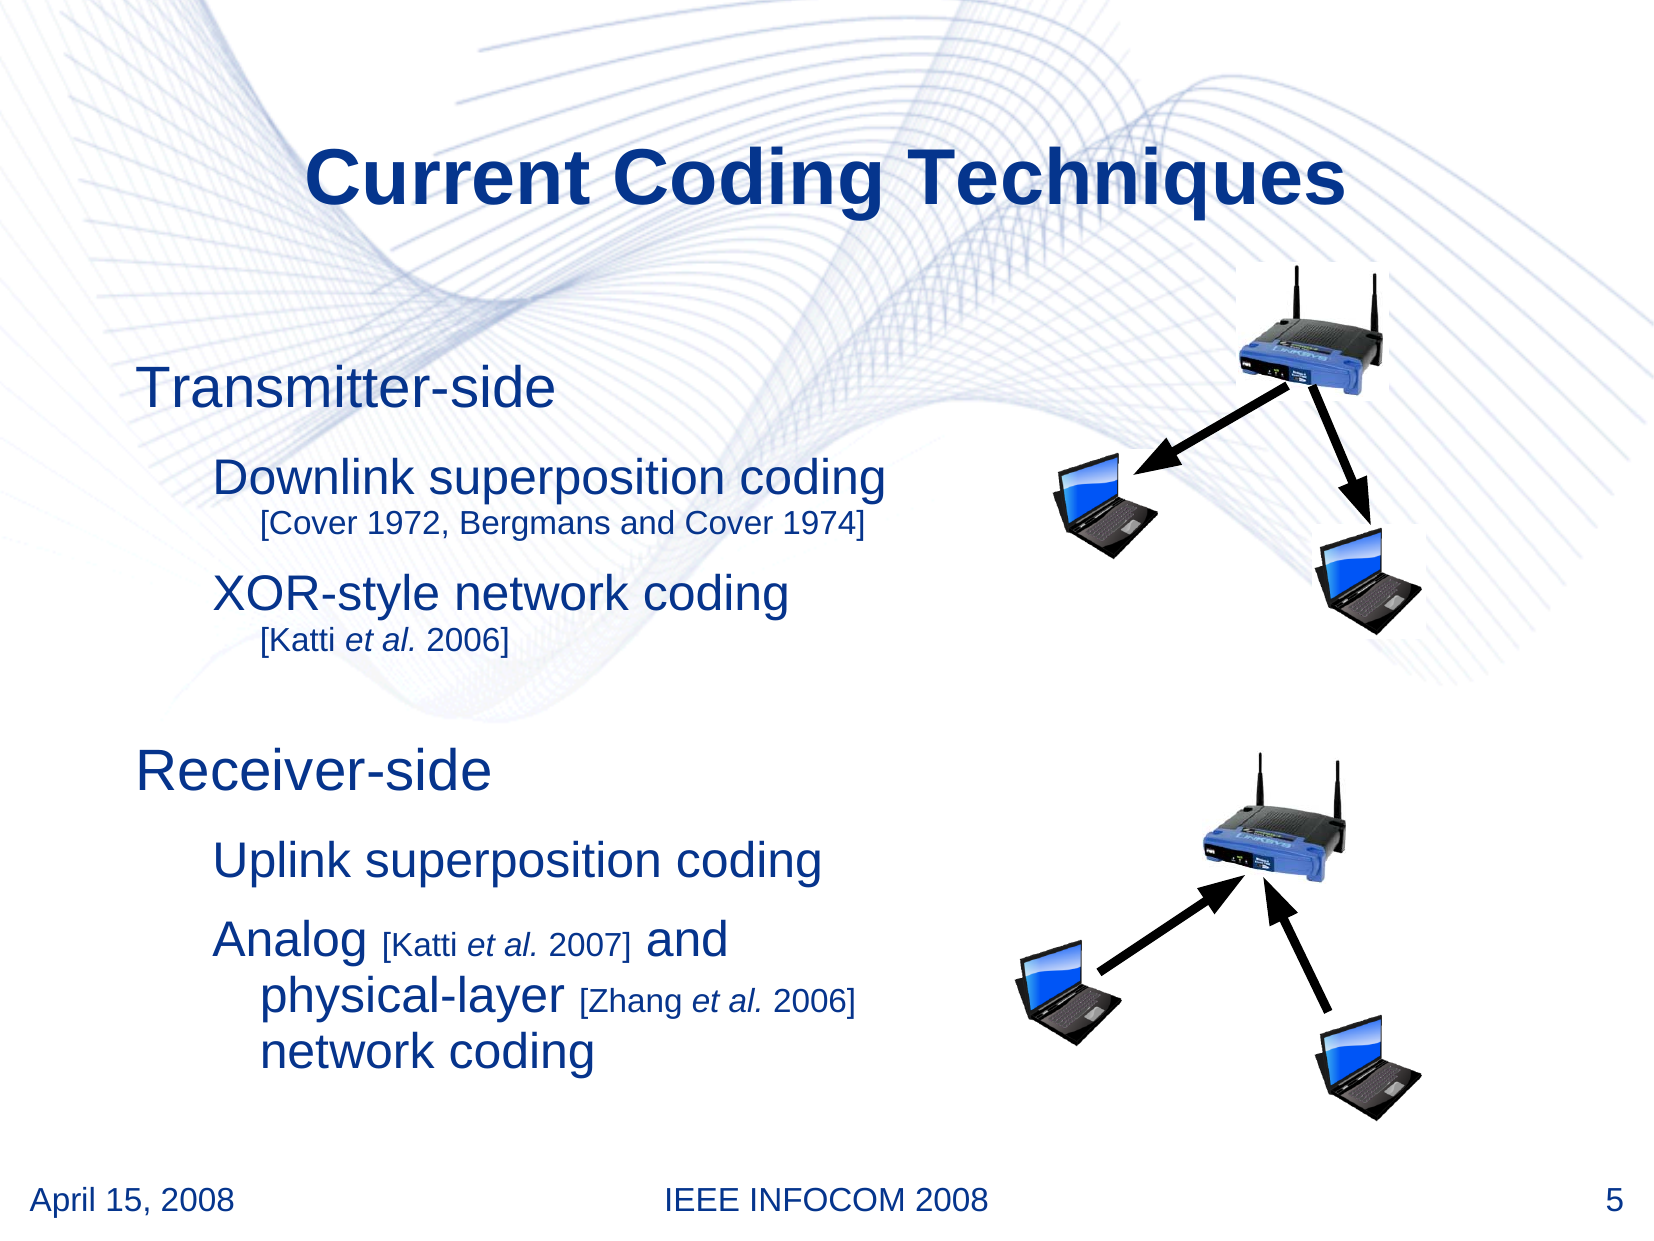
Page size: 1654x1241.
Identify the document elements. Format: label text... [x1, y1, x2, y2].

title Current Coding Techniques [118, 59, 1536, 296]
list Transmitter-side Downlink superposition coding [Cover 1972, Bergmans and Cover 1974] XOR-style network coding [Katti et al. 2006] Receiver-side Uplink superposition coding Analog [Katti et al. 2007] and physical-layer [Zhang et al. 2006] network coding [118, 354, 1536, 1123]
picture [0, 0, 1654, 1241]
